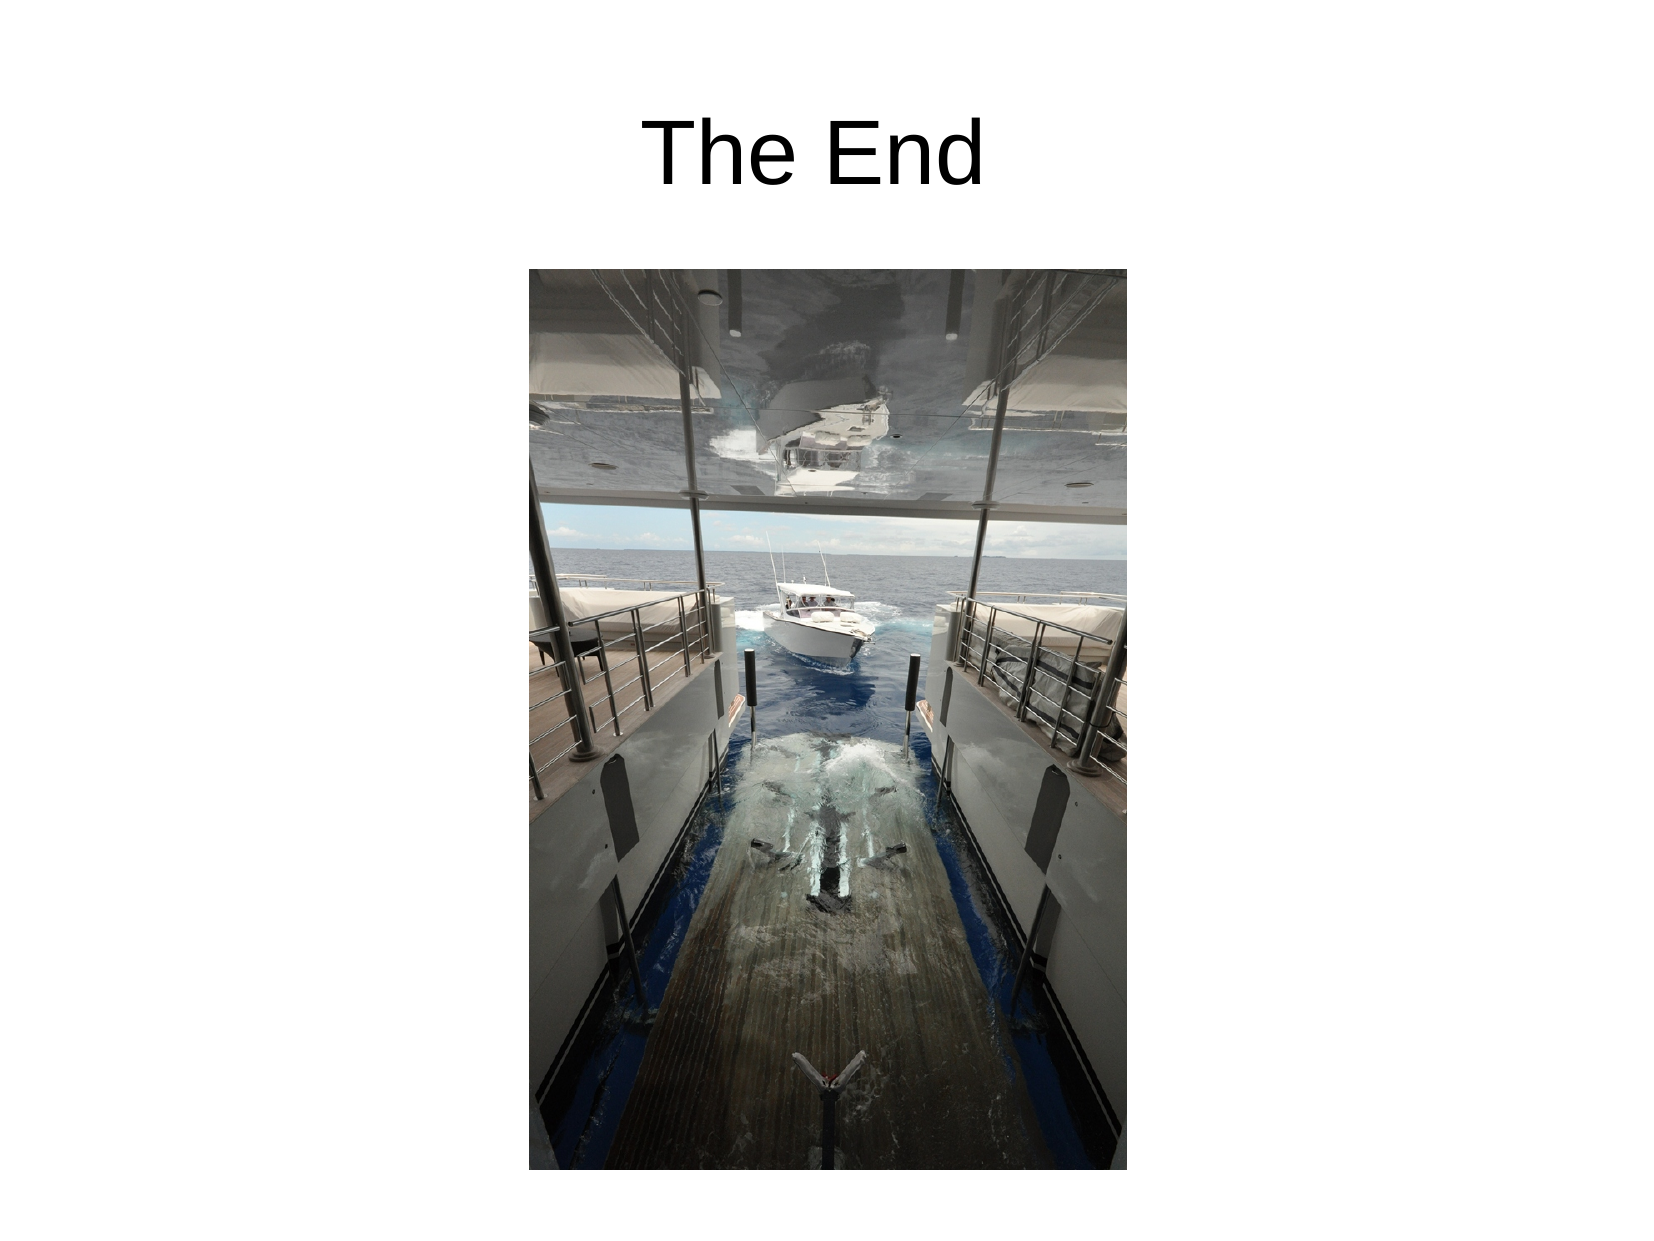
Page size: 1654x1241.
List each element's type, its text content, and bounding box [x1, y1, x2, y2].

title The End [82, 49, 1571, 257]
picture [529, 269, 1127, 1171]
